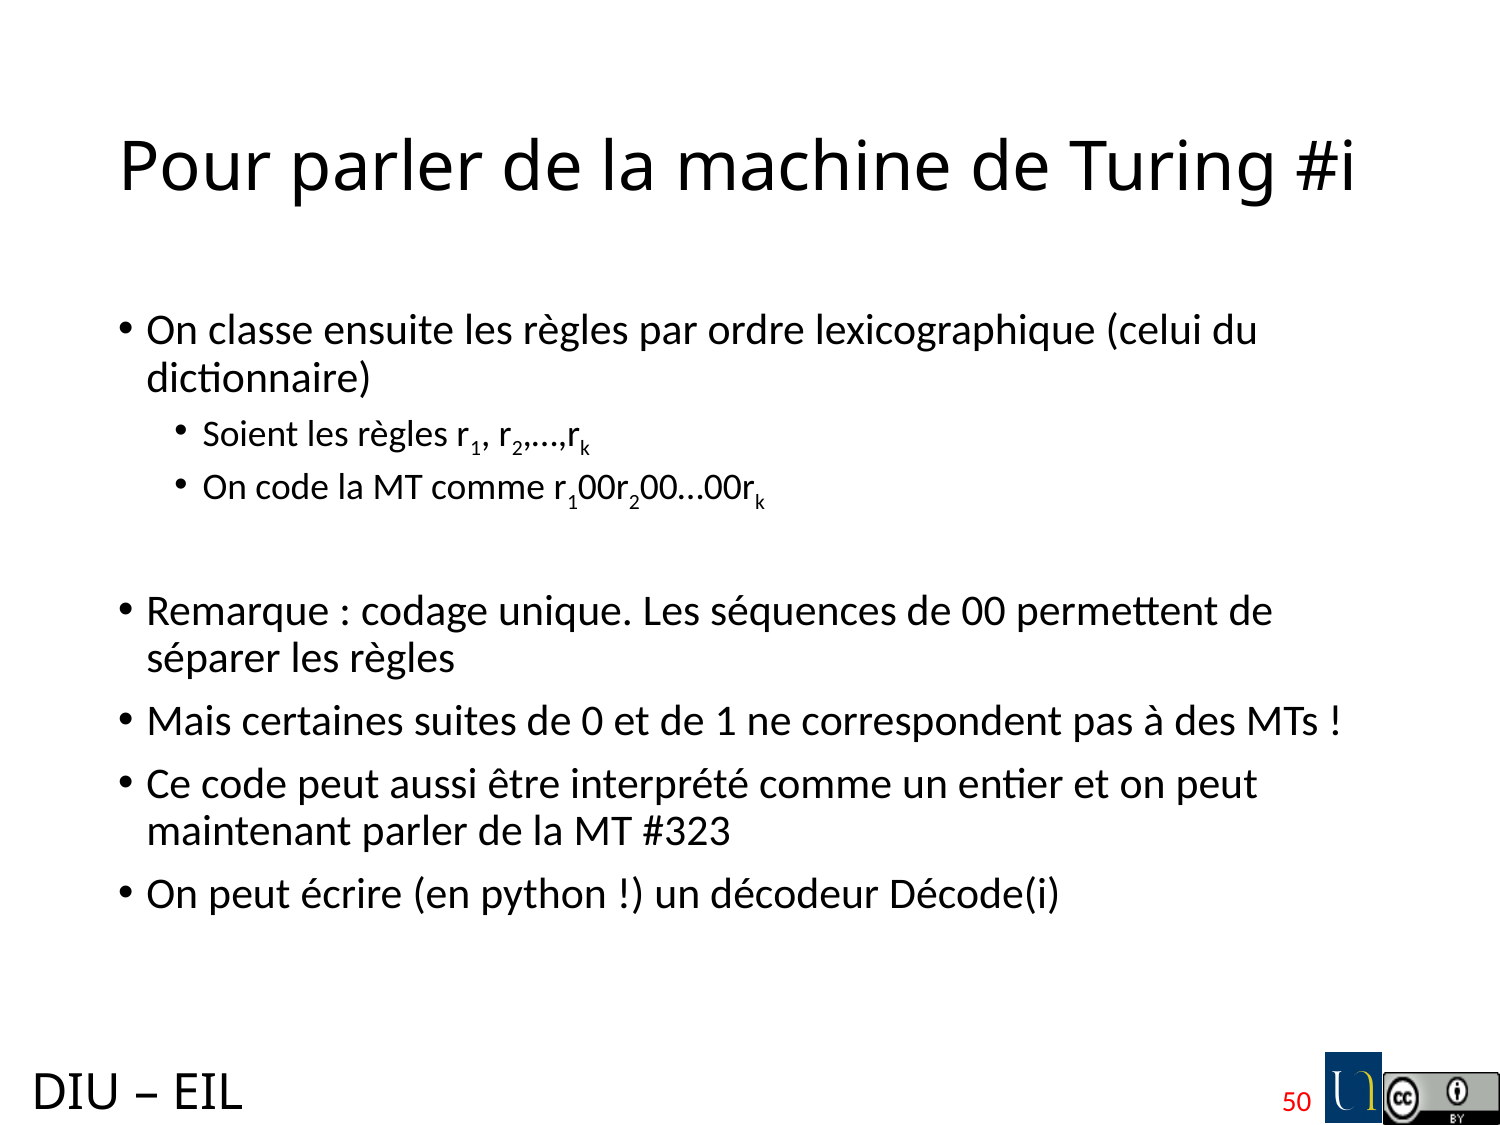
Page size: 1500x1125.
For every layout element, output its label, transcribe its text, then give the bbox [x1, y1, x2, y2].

slide_number <numéro> [1240, 1070, 1327, 1125]
picture [1383, 1072, 1500, 1125]
list On classe ensuite les règles par ordre lexicographique (celui du dictionnaire) Soient les règles r1, r2,…,rk On code la MT comme r100r200…00rk Remarque : codage unique. Les séquences de 00 permettent de séparer les règles Mais certaines suites de 0 et de 1 ne correspondent pas à des MTs ! Ce code peut aussi être interprété comme un entier et on peut maintenant parler de la MT #323 On peut écrire (en python !) un décodeur Décode(i) [103, 299, 1397, 1014]
picture [1325, 1052, 1382, 1123]
title Pour parler de la machine de Turing #i [103, 59, 1397, 278]
